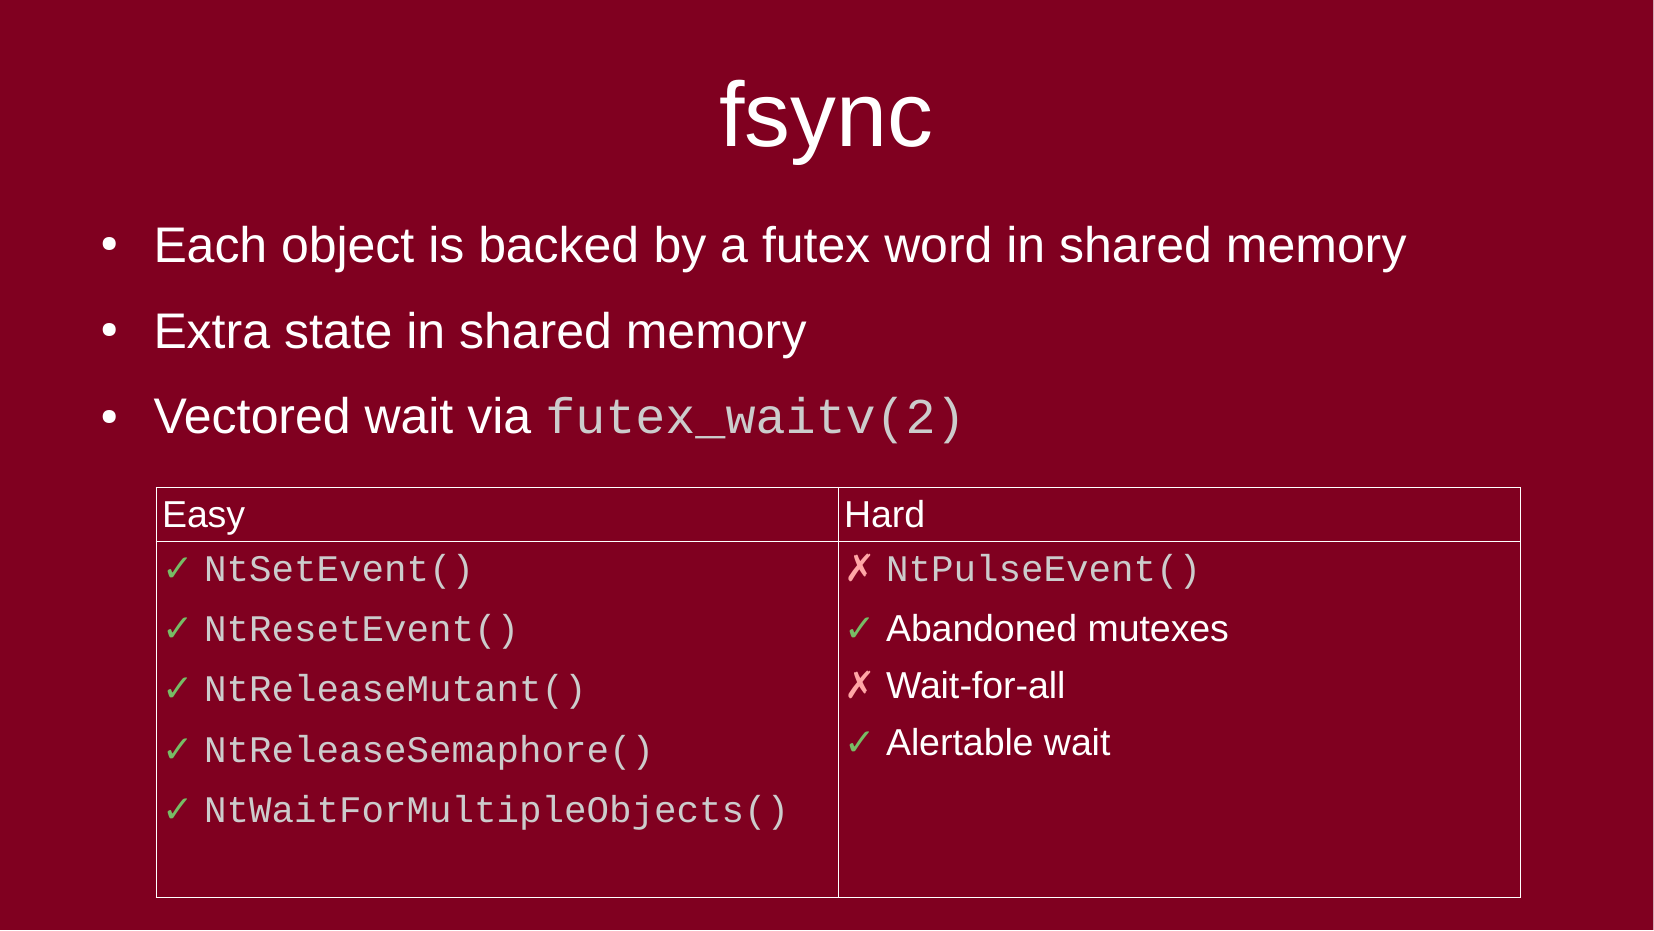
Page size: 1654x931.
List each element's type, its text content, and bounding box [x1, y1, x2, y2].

title fsync [82, 37, 1571, 193]
table_cell ✓ NtSetEvent() ✓ NtResetEvent() ✓ NtReleaseMutant() ✓ NtReleaseSemaphore() ✓ NtWaitForMultipleObjects() [157, 542, 838, 897]
table_cell ✗ NtPulseEvent() ✓ Abandoned mutexes ✗ Wait-for-all ✓ Alertable wait [839, 542, 1520, 897]
table_header Easy [157, 488, 838, 541]
list Each object is backed by a futex word in shared memory Extra state in shared memory Vectored wait via futex_waitv(2) [82, 217, 1571, 758]
table_header Hard [839, 488, 1520, 541]
